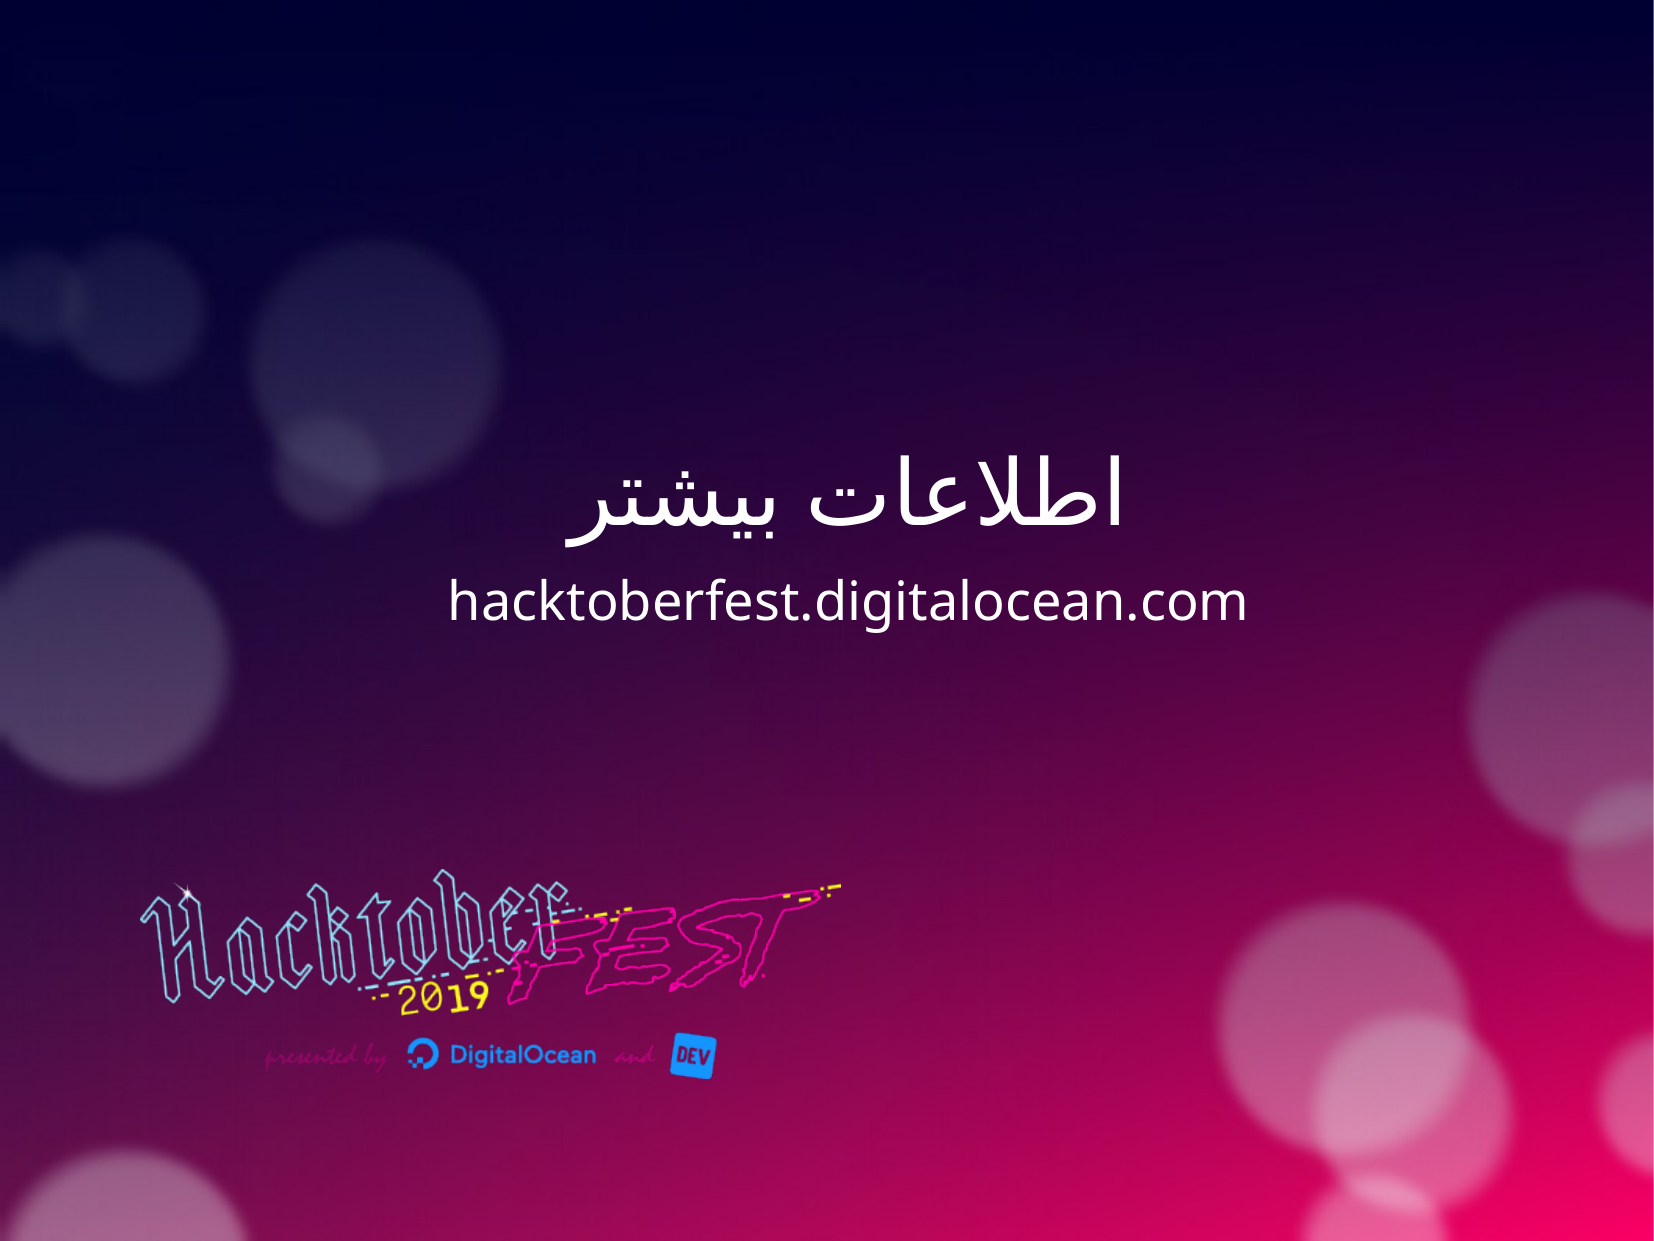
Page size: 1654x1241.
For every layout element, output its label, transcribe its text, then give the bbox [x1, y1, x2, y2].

subtitle اطلاعات بیشتر hacktoberfest.digitalocean.com [105, 270, 1594, 811]
picture [0, 0, 1654, 1241]
